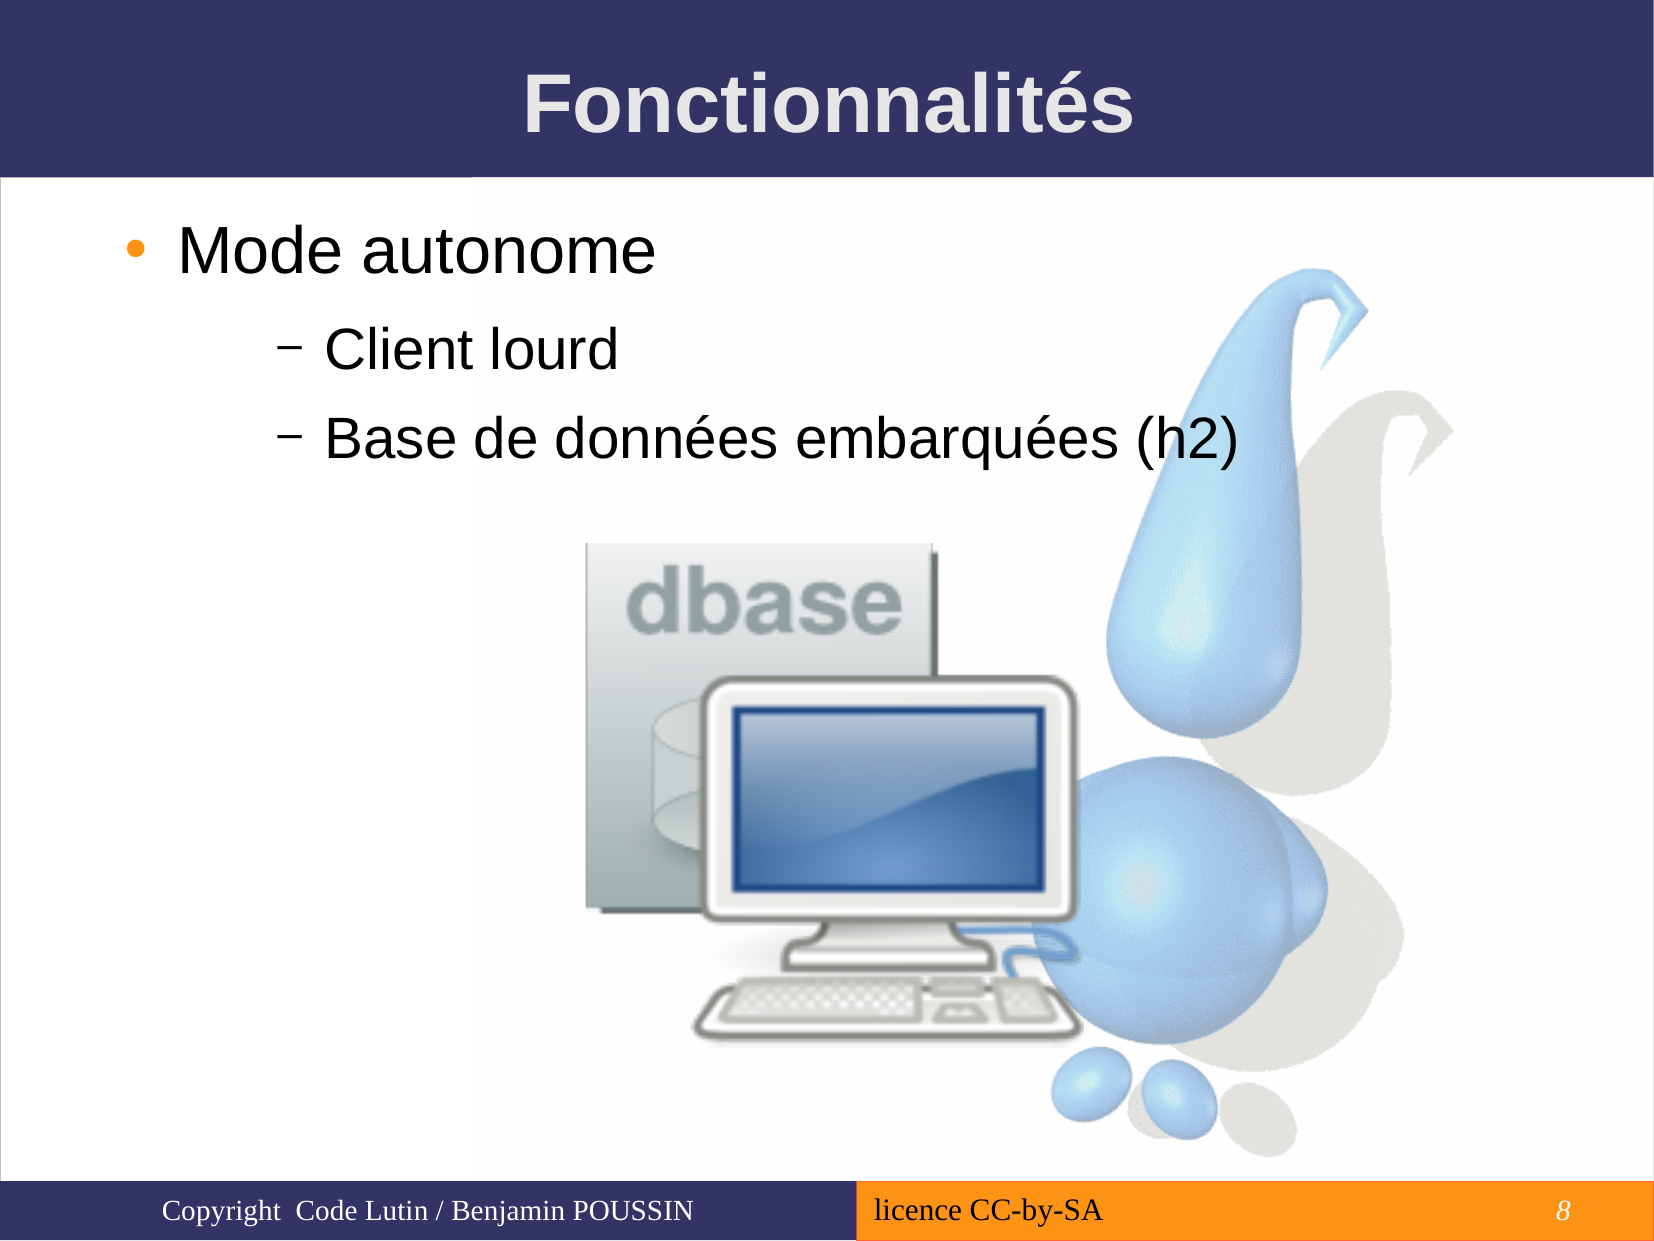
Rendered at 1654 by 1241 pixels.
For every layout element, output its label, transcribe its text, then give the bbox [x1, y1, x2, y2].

list Mode autonome Client lourd Base de données embarquées (h2) [88, 212, 1595, 1099]
picture [472, 178, 1654, 1181]
title Fonctionnalités [123, 0, 1536, 208]
picture [566, 543, 1087, 1048]
